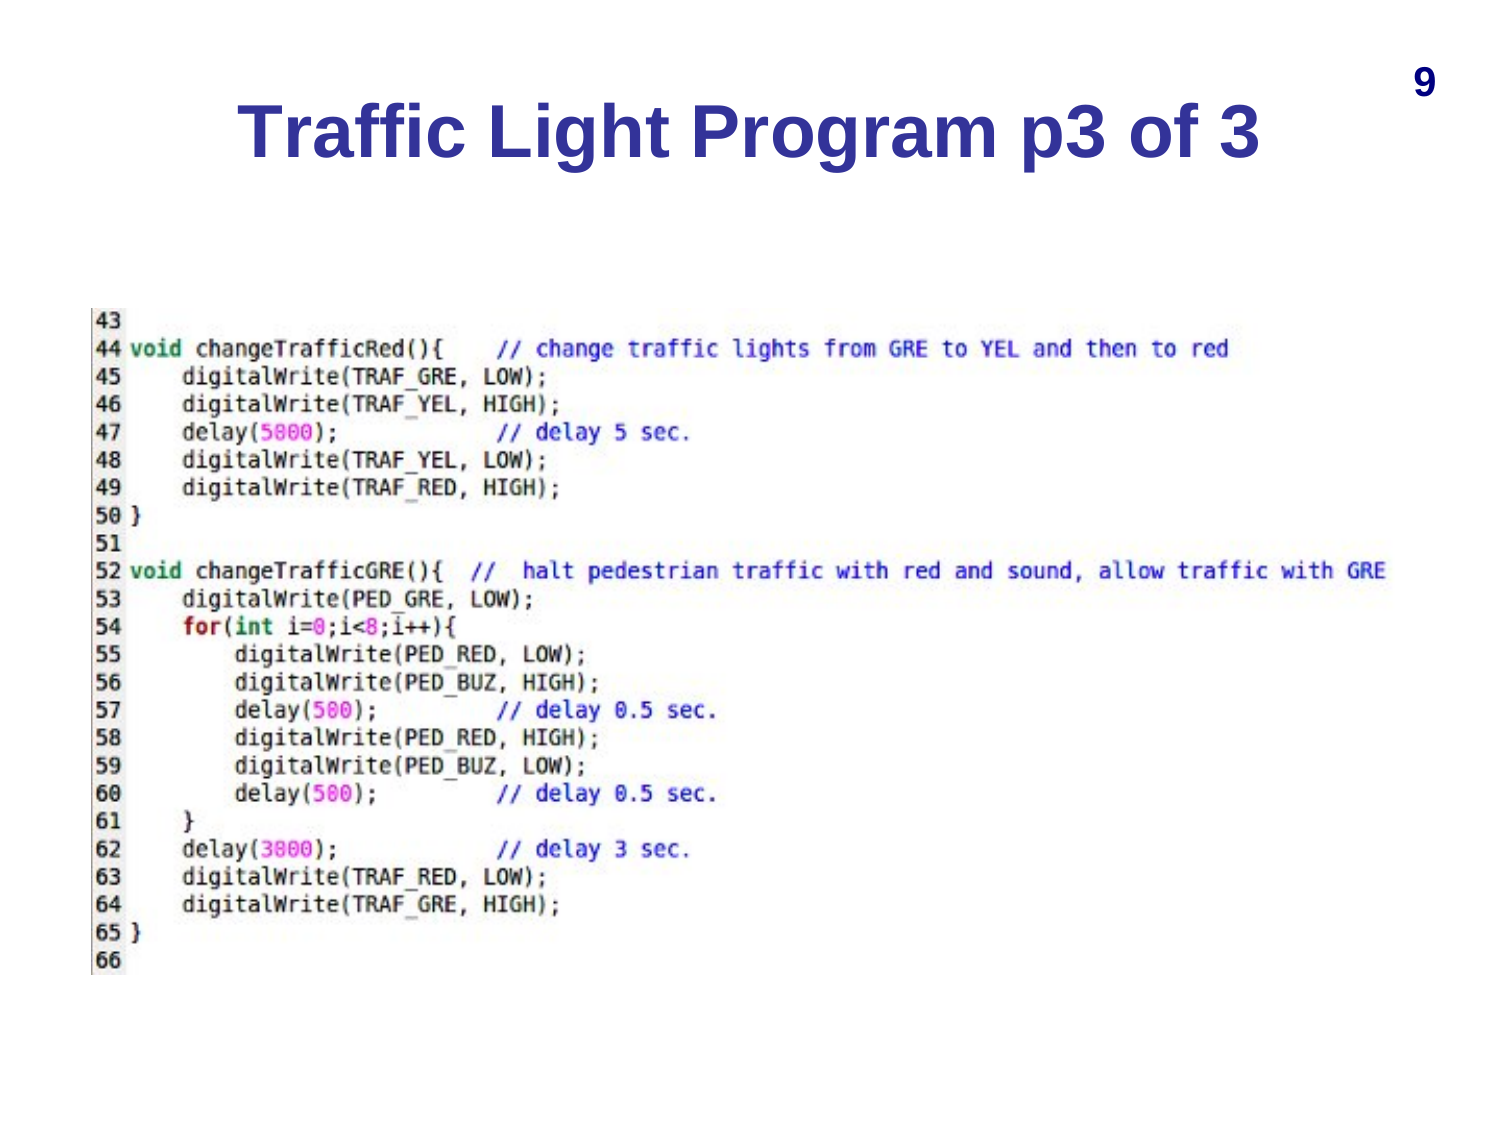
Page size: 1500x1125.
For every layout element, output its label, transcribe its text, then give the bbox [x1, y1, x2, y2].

picture [91, 308, 1426, 976]
text_box 9 [1387, 47, 1463, 113]
title Traffic Light Program p3 of 3 [150, 75, 1351, 188]
